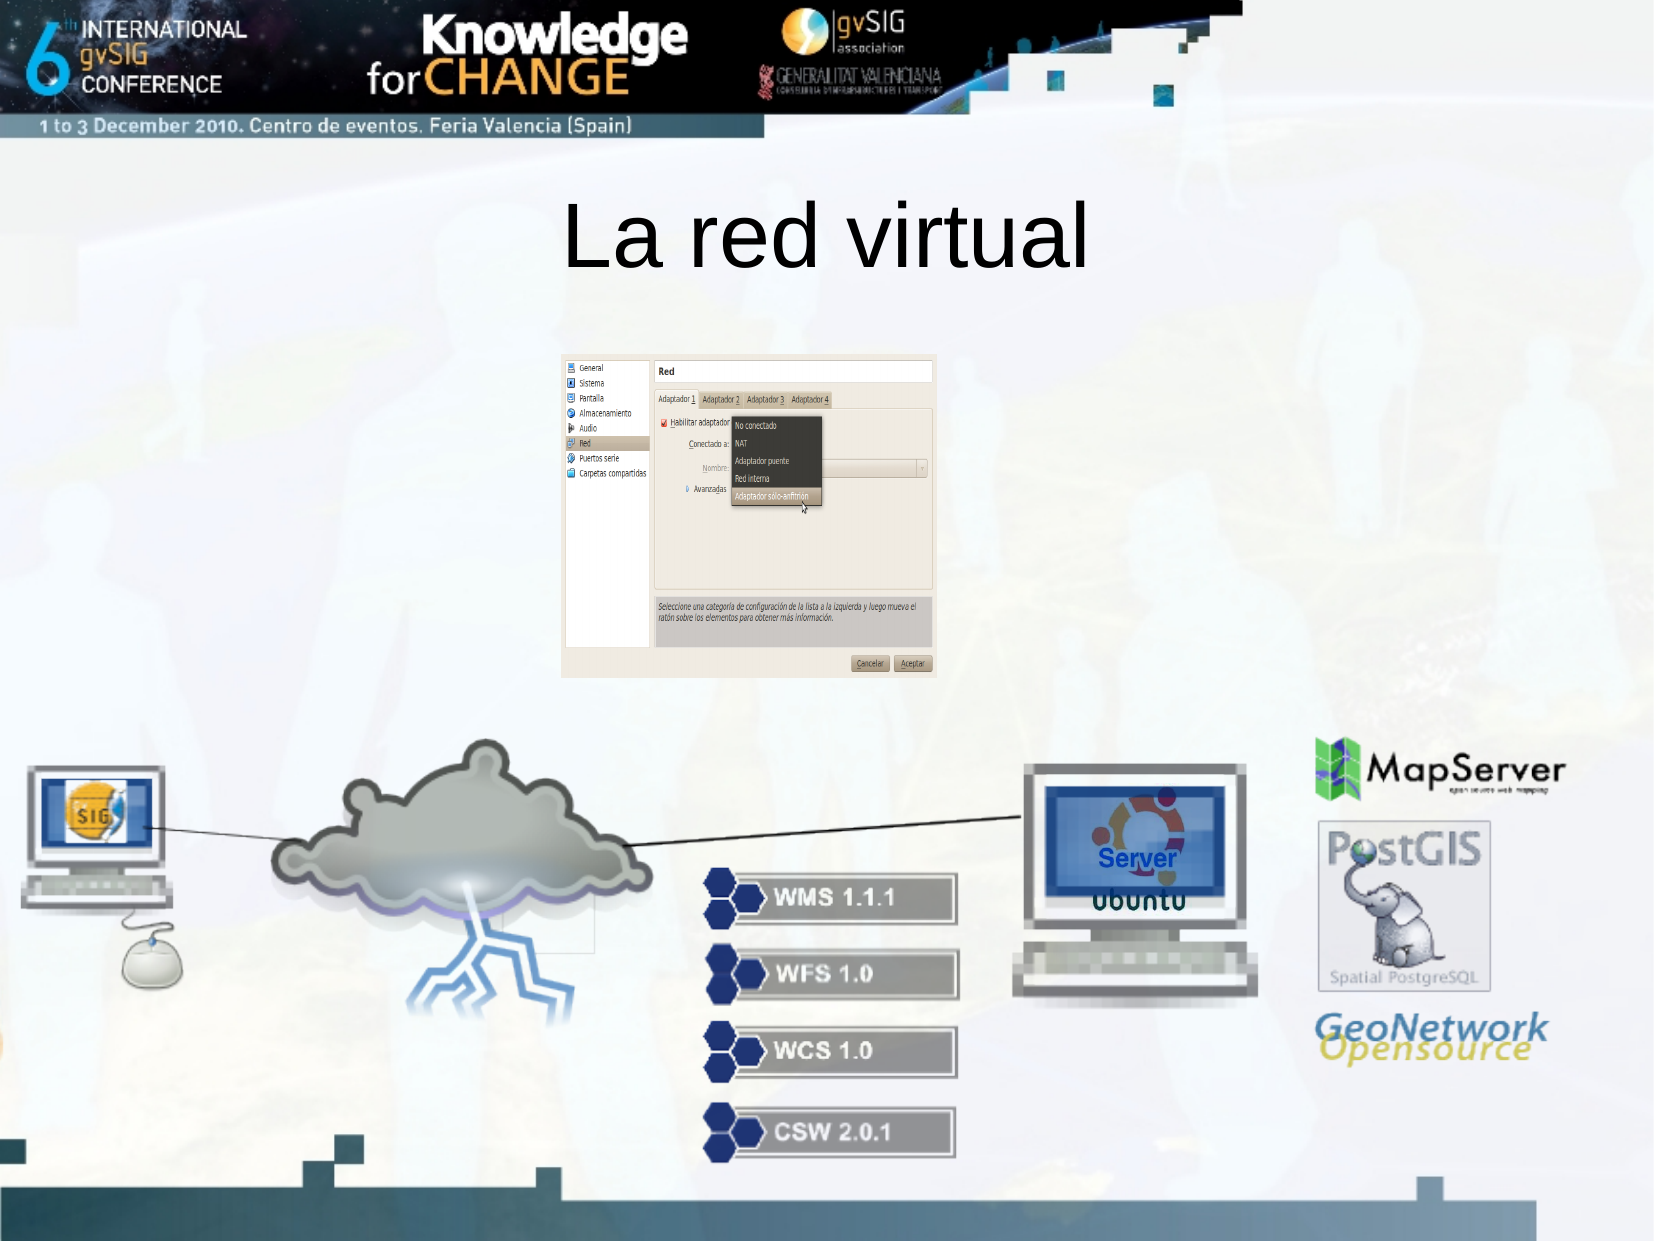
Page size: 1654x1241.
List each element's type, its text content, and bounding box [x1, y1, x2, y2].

picture [0, 0, 1654, 1241]
title La red virtual [82, 147, 1571, 325]
